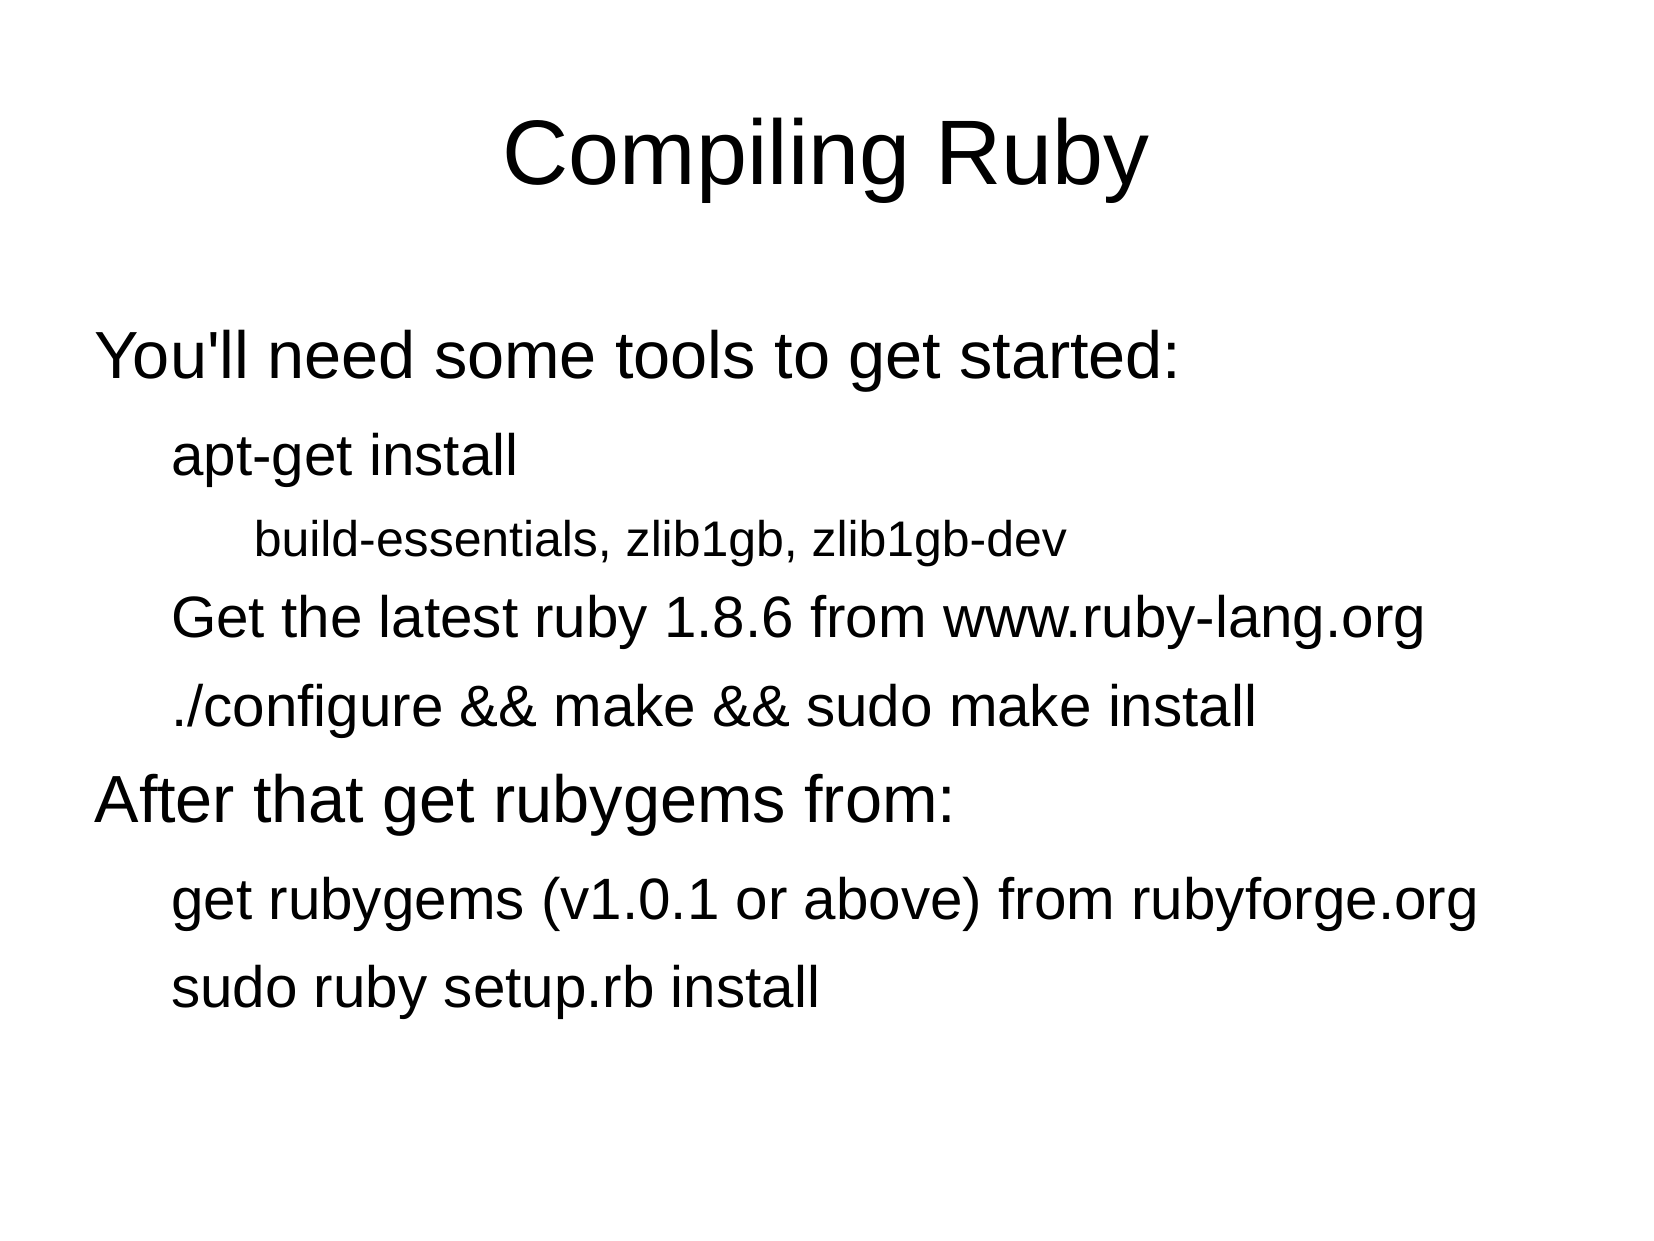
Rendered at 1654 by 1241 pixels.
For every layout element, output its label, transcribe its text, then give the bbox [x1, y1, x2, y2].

title Compiling Ruby [82, 56, 1571, 250]
list You'll need some tools to get started: apt-get install build-essentials, zlib1gb, zlib1gb-dev Get the latest ruby 1.8.6 from www.ruby-lang.org ./configure && make && sudo make install After that get rubygems from: get rubygems (v1.0.1 or above) from rubyforge.org sudo ruby setup.rb install [76, 318, 1565, 1123]
